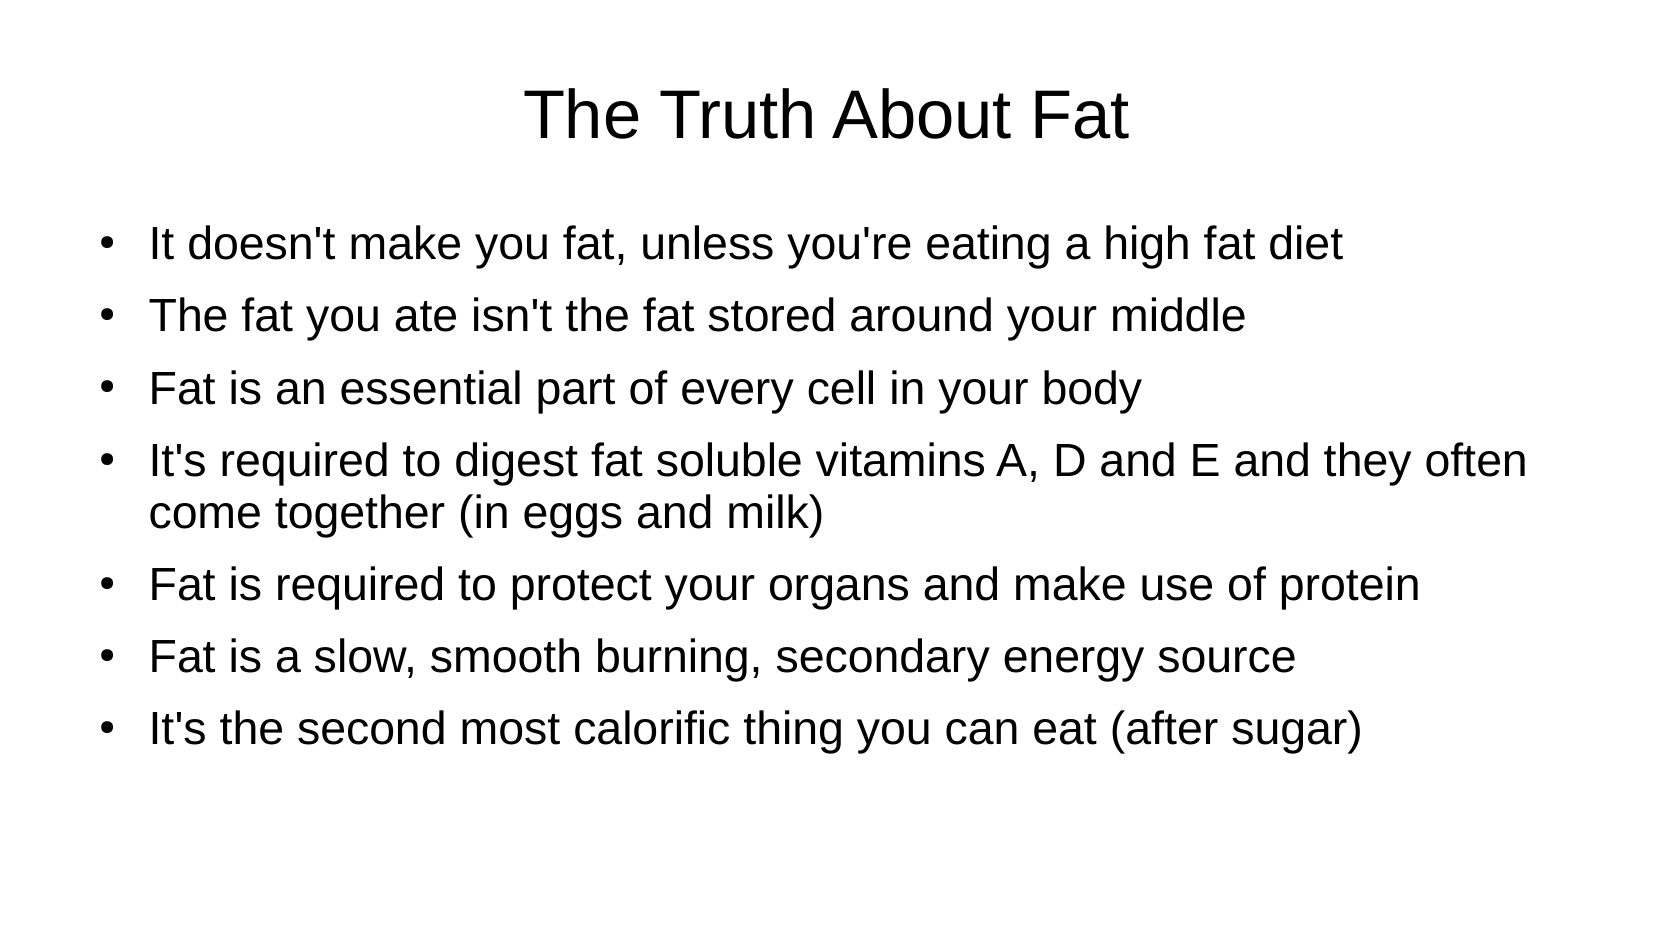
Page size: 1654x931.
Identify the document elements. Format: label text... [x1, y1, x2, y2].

list It doesn't make you fat, unless you're eating a high fat diet The fat you ate isn't the fat stored around your middle Fat is an essential part of every cell in your body It's required to digest fat soluble vitamins A, D and E and they often come together (in eggs and milk) Fat is required to protect your organs and make use of protein Fat is a slow, smooth burning, secondary energy source It's the second most calorific thing you can eat (after sugar) [82, 217, 1571, 758]
title The Truth About Fat [82, 37, 1571, 193]
